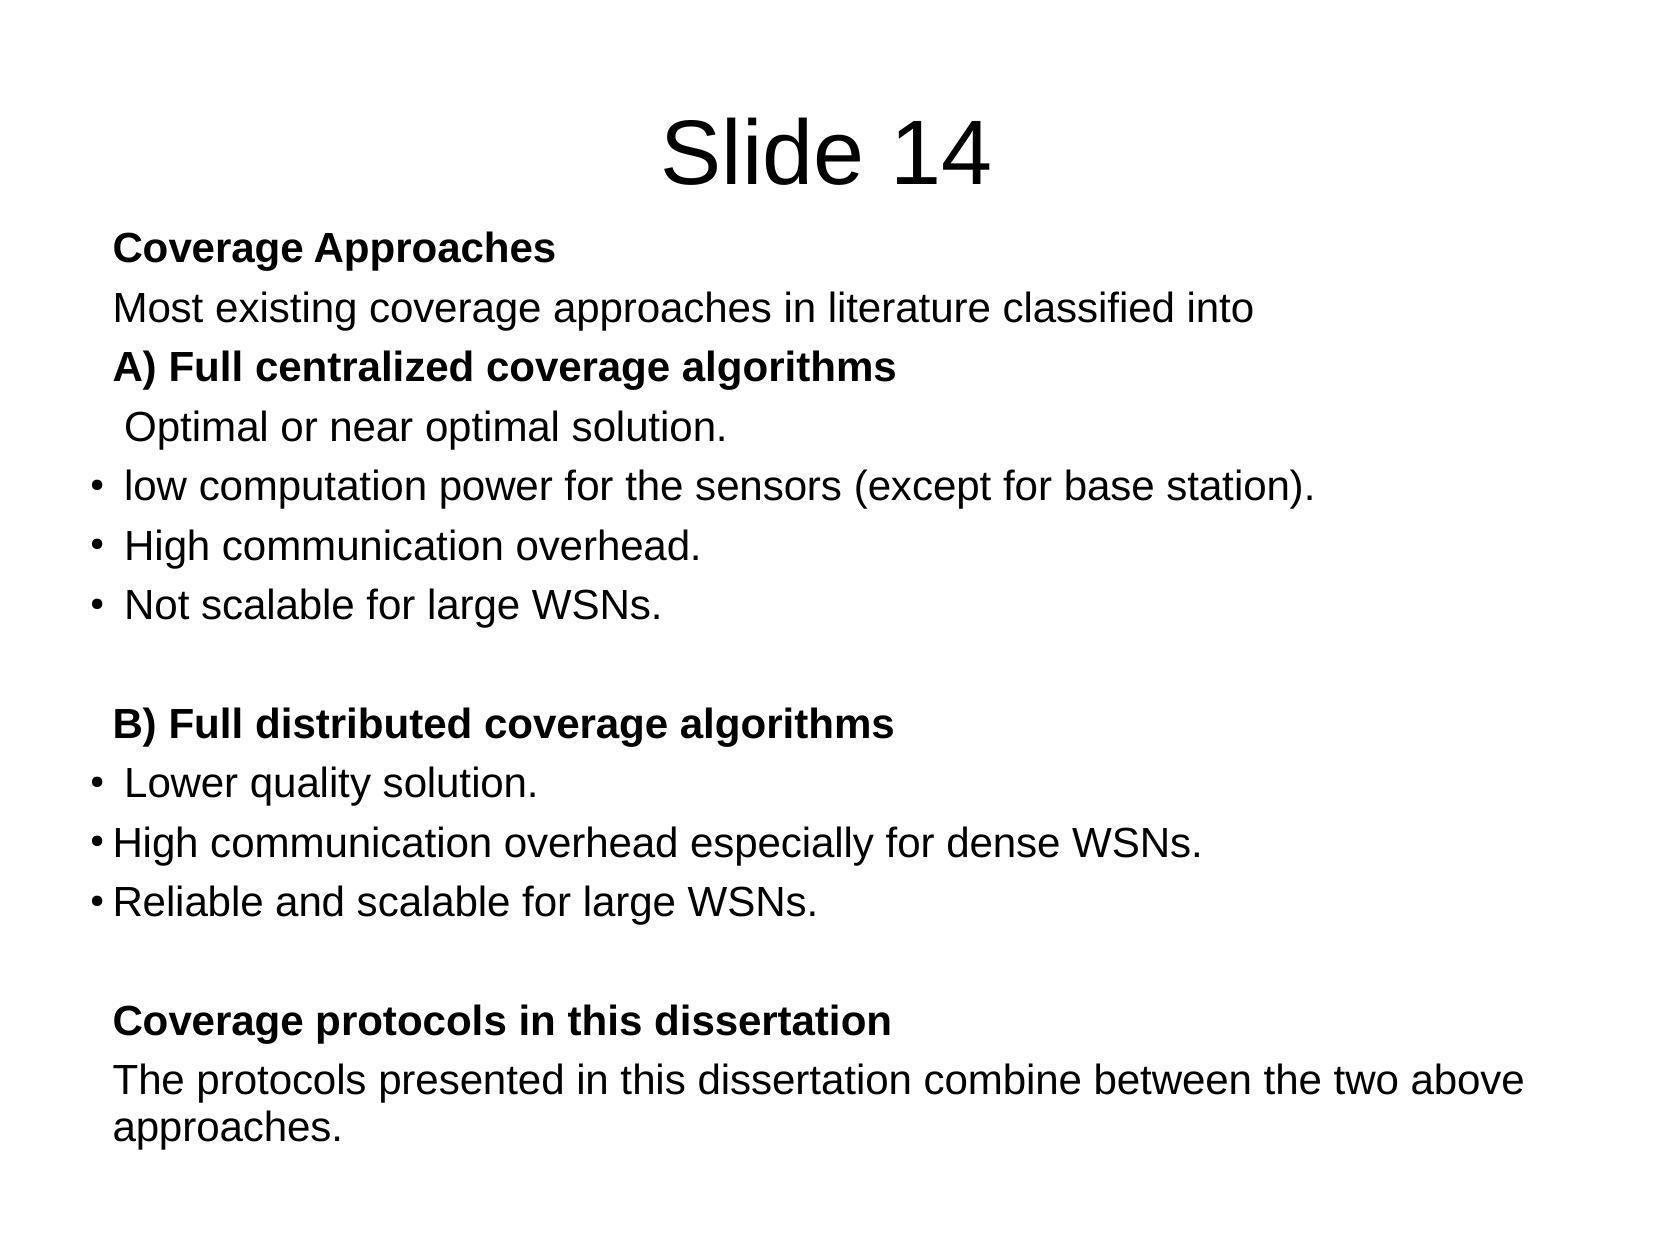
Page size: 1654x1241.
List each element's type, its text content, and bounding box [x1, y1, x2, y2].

title Slide 14 [82, 49, 1571, 225]
list Coverage Approaches Most existing coverage approaches in literature classified into A) Full centralized coverage algorithms Optimal or near optimal solution. low computation power for the sensors (except for base station). High communication overhead. Not scalable for large WSNs. B) Full distributed coverage algorithms Lower quality solution. High communication overhead especially for dense WSNs. Reliable and scalable for large WSNs. Coverage protocols in this dissertation The protocols presented in this dissertation combine between the two above approaches. [82, 225, 1576, 1171]
